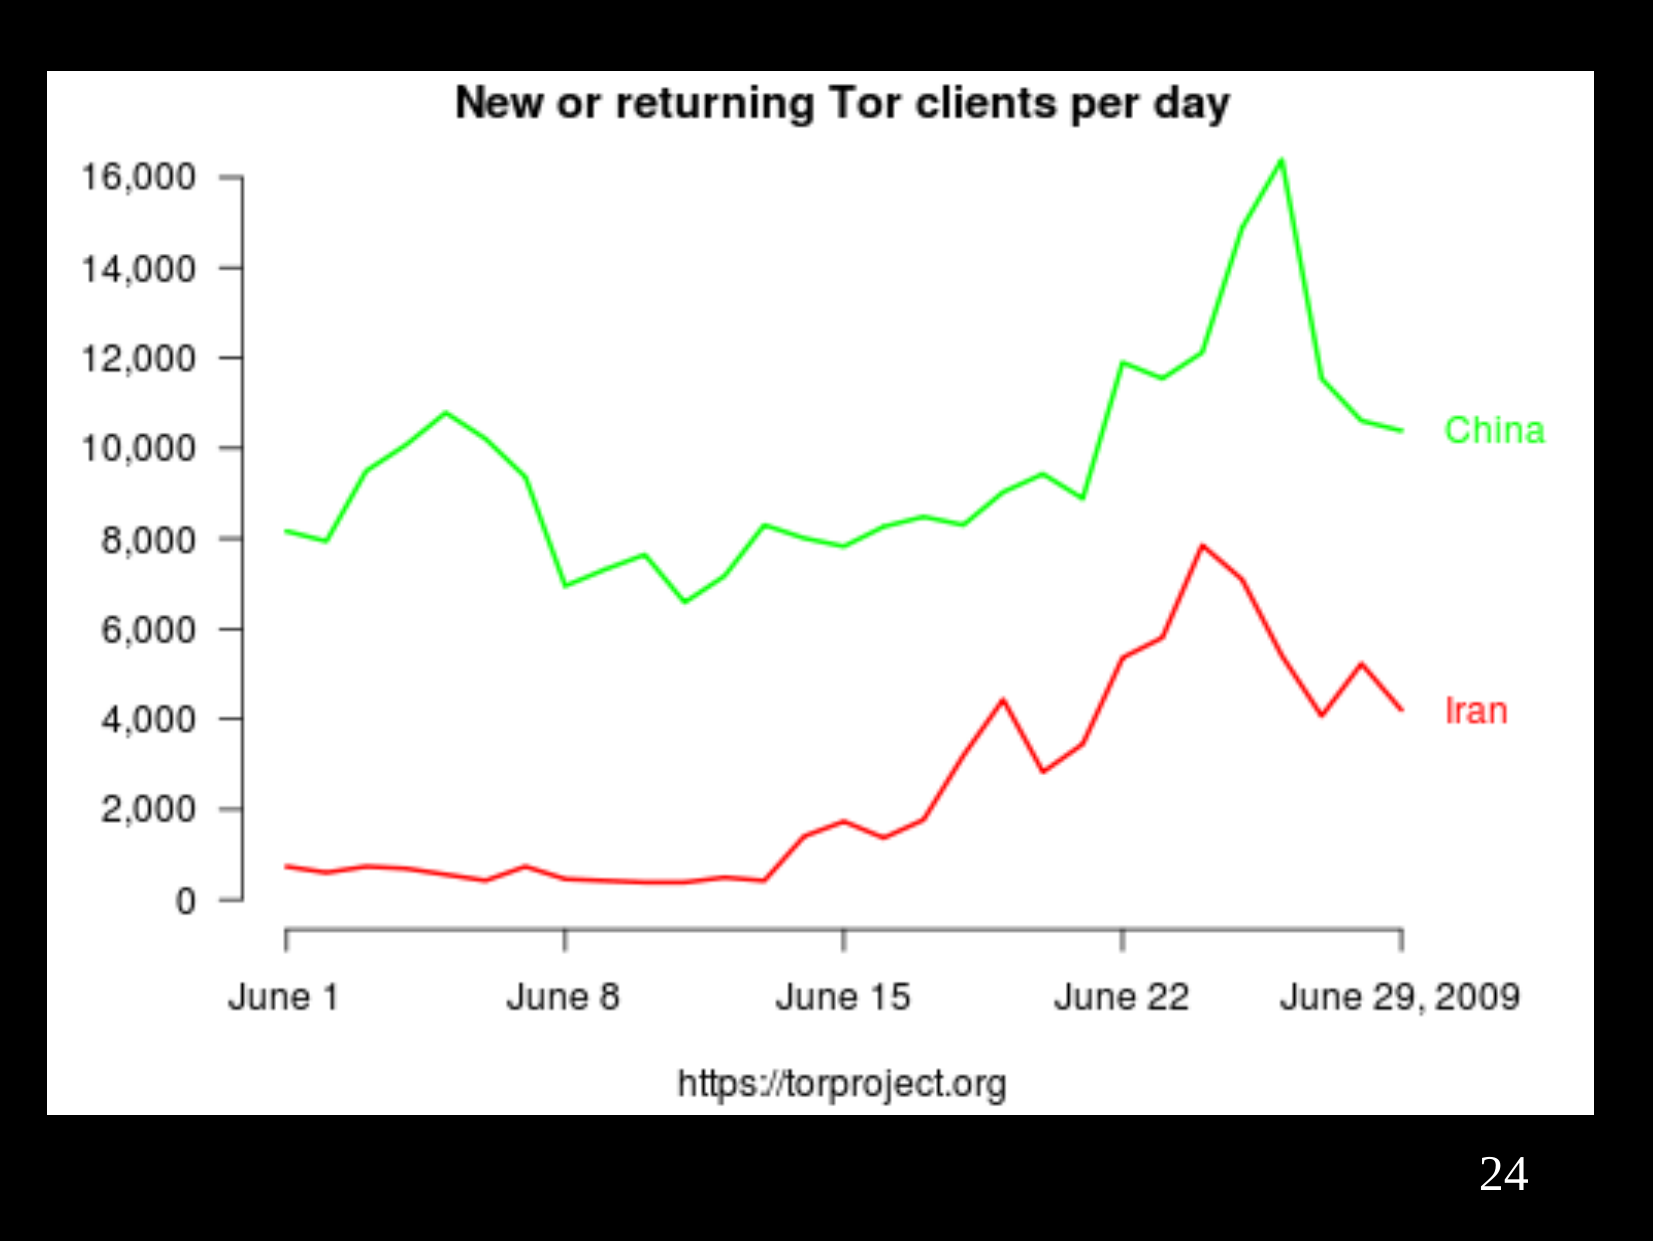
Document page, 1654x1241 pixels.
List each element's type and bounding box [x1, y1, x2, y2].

picture [47, 71, 1594, 1115]
